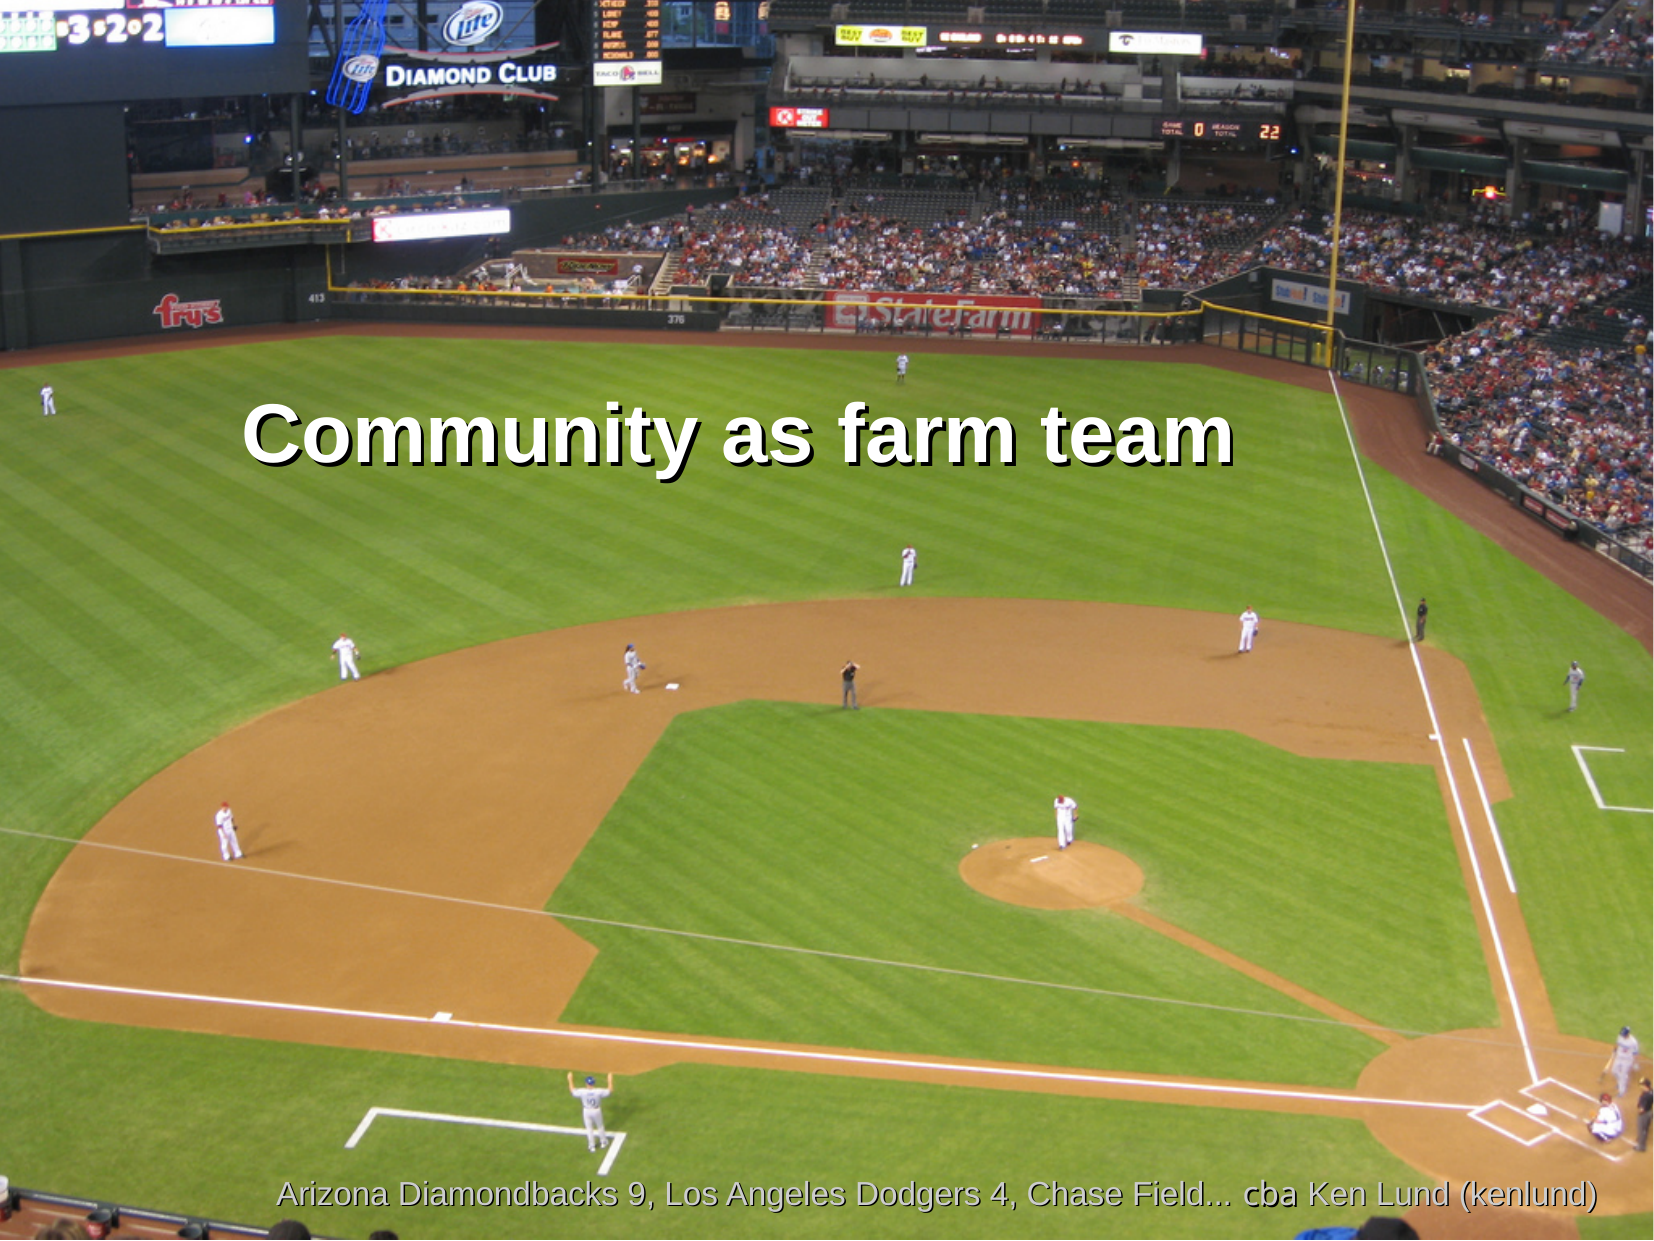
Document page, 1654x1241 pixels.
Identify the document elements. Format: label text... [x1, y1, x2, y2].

picture [0, 0, 1654, 1240]
text_box Arizona Diamondbacks 9, Los Angeles Dodgers 4, Chase Field... cba Ken Lund (kenlund) [37, 1162, 1613, 1215]
text_box Community as farm team [226, 379, 1276, 488]
